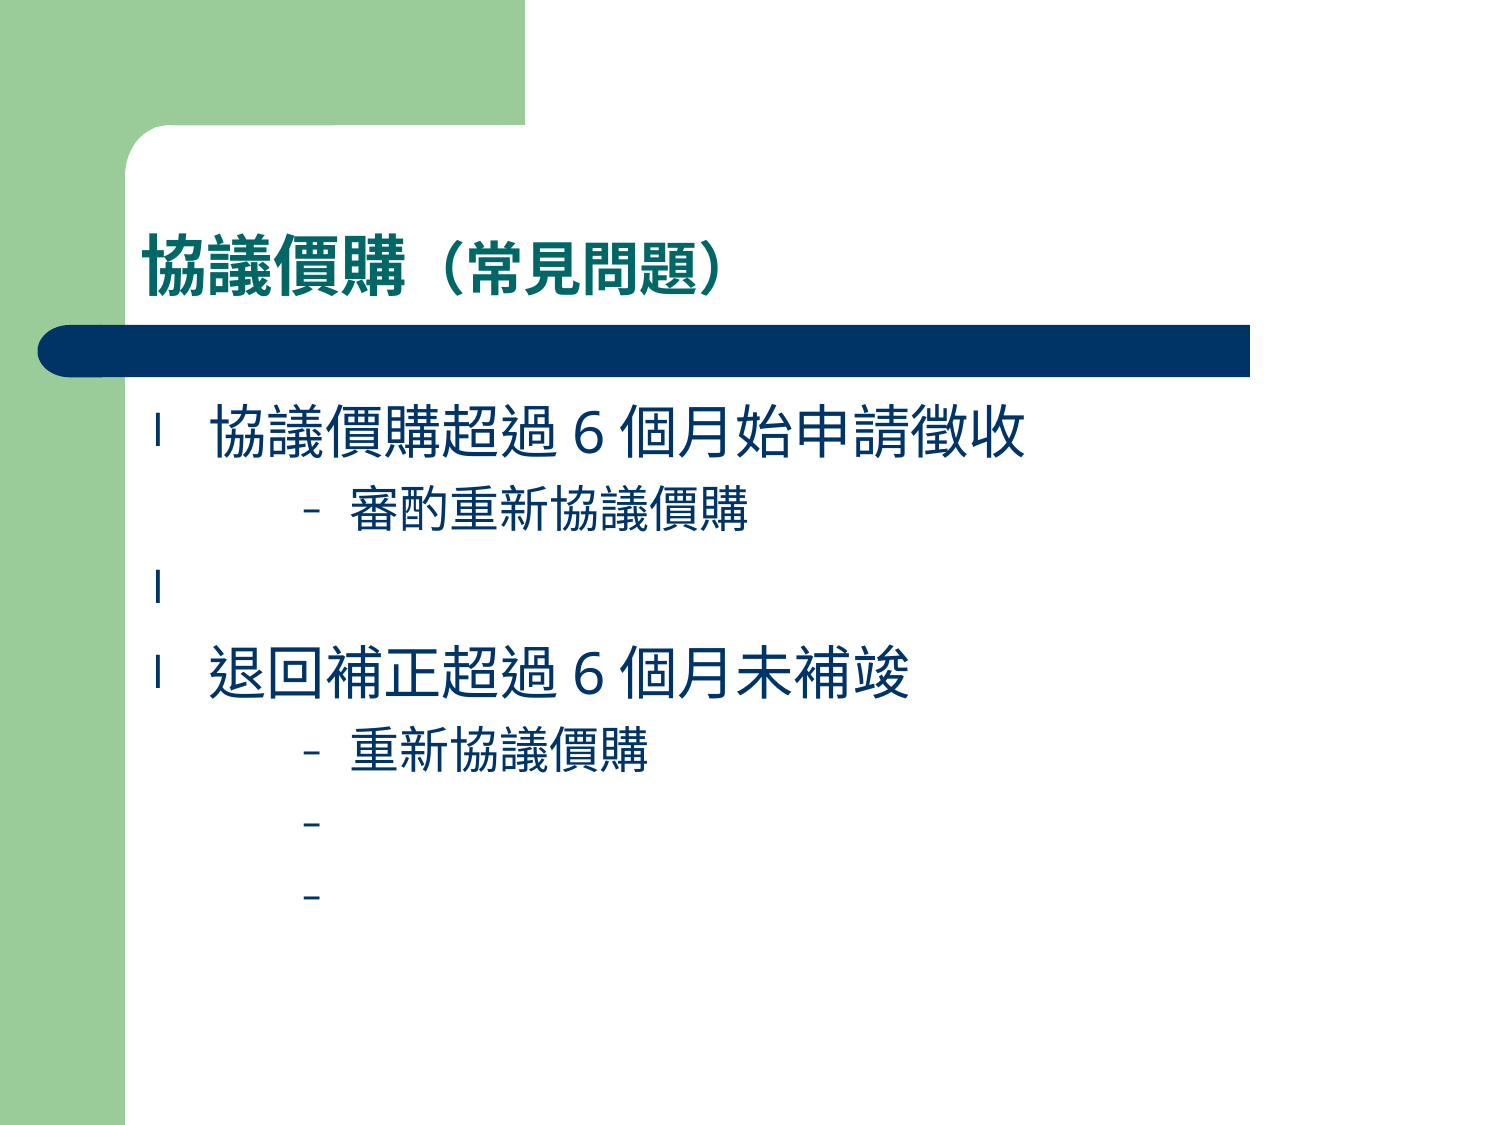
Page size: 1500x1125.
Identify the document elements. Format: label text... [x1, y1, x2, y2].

list 協議價購超過6個月始申請徵收 審酌重新協議價購 退回補正超過6個月未補竣 重新協議價購 [137, 387, 1247, 999]
title 協議價購（常見問題） [125, 125, 1426, 313]
